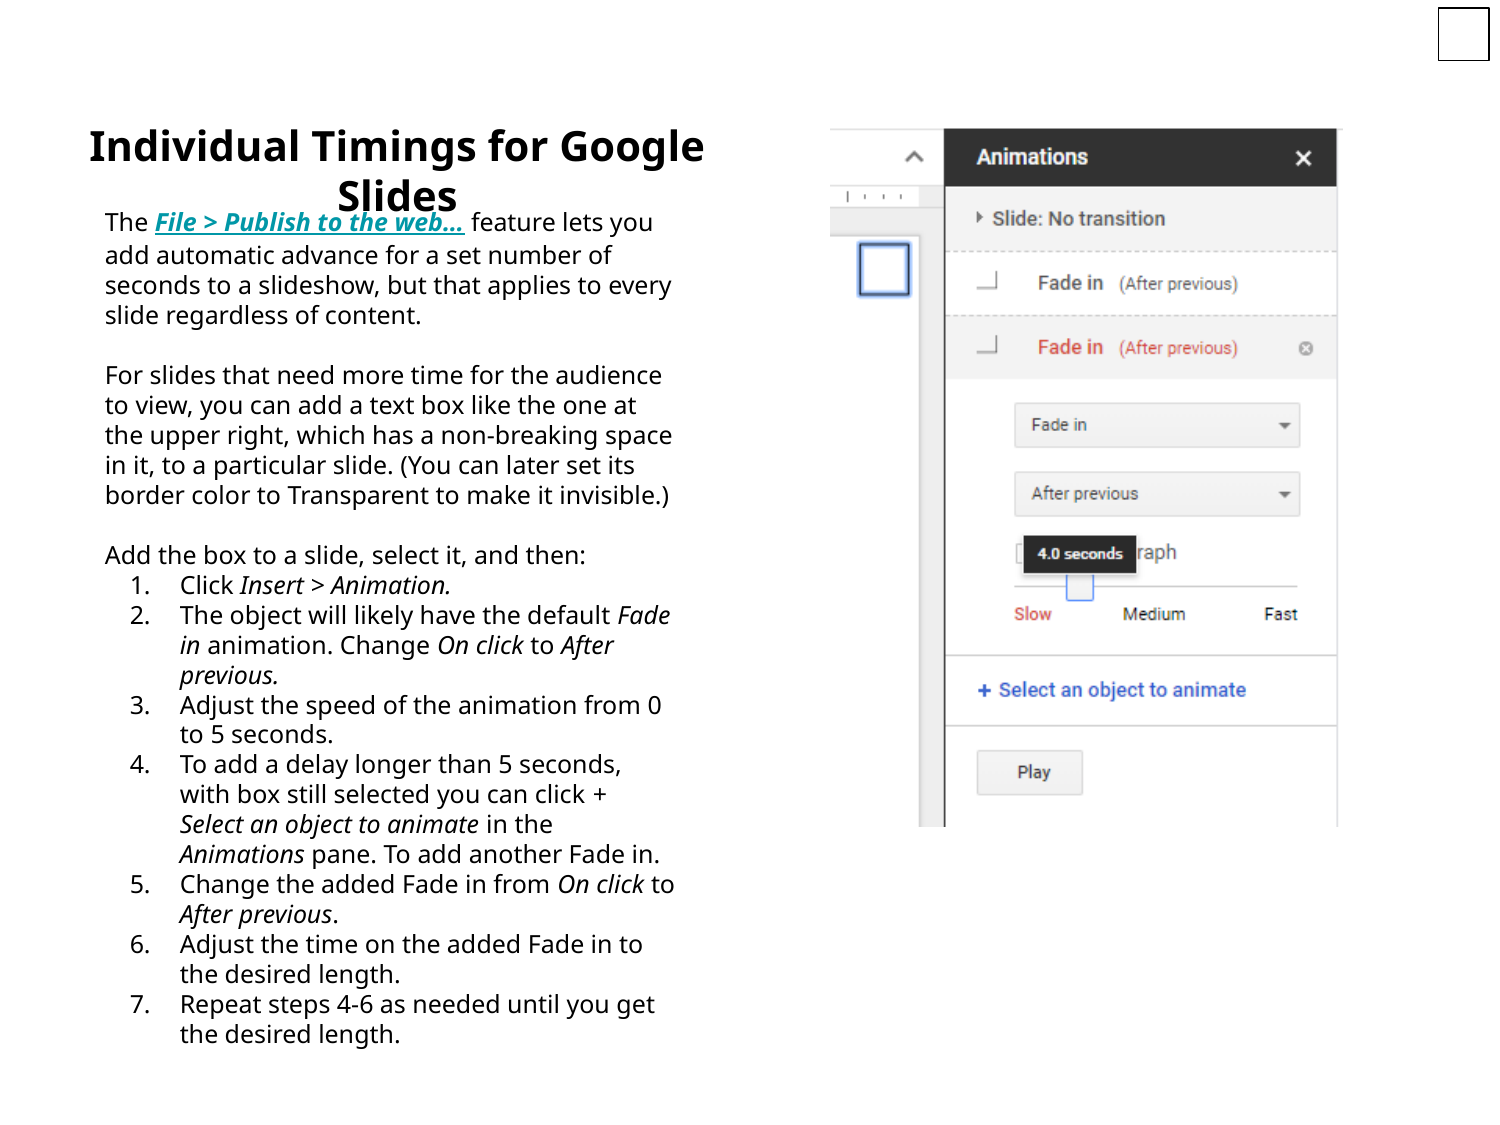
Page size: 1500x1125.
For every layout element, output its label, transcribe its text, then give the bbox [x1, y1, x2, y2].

subtitle Individual Timings for Google Slides [44, 104, 751, 278]
picture [830, 121, 1343, 827]
text_box The File > Publish to the web… feature lets you add automatic advance for a set number of seconds to a slideshow, but that applies to every slide regardless of content. For slides that need more time for the audience to view, you can add a text box like the one at the upper right, which has a non-breaking space in it, to a particular slide. (You can later set its border color to Transparent to make it invisible.) Add the box to a slide, select it, and then: Click Insert > Animation. The object will likely have the default Fade in animation. Change On click to After previous. Adjust the speed of the animation from 0 to 5 seconds. To add a delay longer than 5 seconds, with box still selected you can click + Select an object to animate in the Animations pane. To add another Fade in. Change the added Fade in from On click to After previous. Adjust the time on the added Fade in to the desired length. Repeat steps 4-6 as needed until you get the desired length. [89, 190, 691, 1100]
